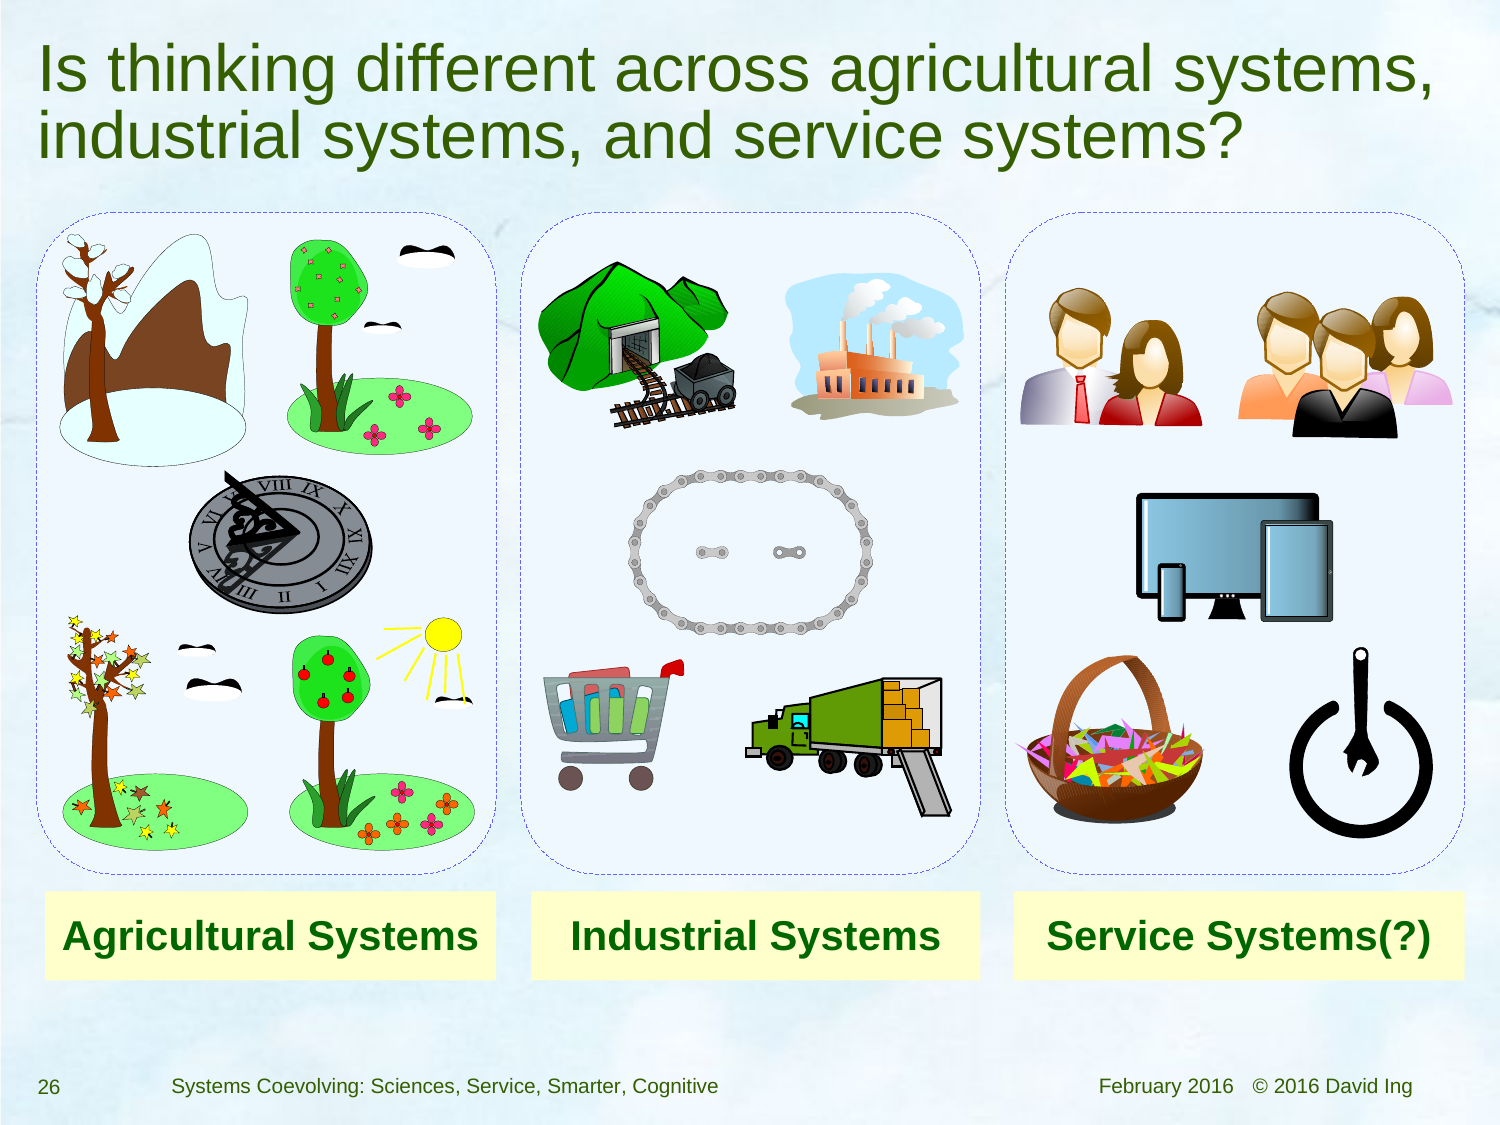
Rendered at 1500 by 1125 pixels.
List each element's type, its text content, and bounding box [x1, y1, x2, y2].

text_box Agricultural Systems [45, 891, 497, 981]
title Is thinking different across agricultural systems, industrial systems, and service systems? [37, 37, 1463, 236]
text_box Industrial Systems [531, 891, 981, 981]
text_box [520, 212, 981, 875]
text_box [1005, 212, 1465, 875]
text_box [36, 212, 497, 875]
picture [0, 0, 1500, 1125]
text_box Service Systems(?) [1013, 891, 1465, 981]
